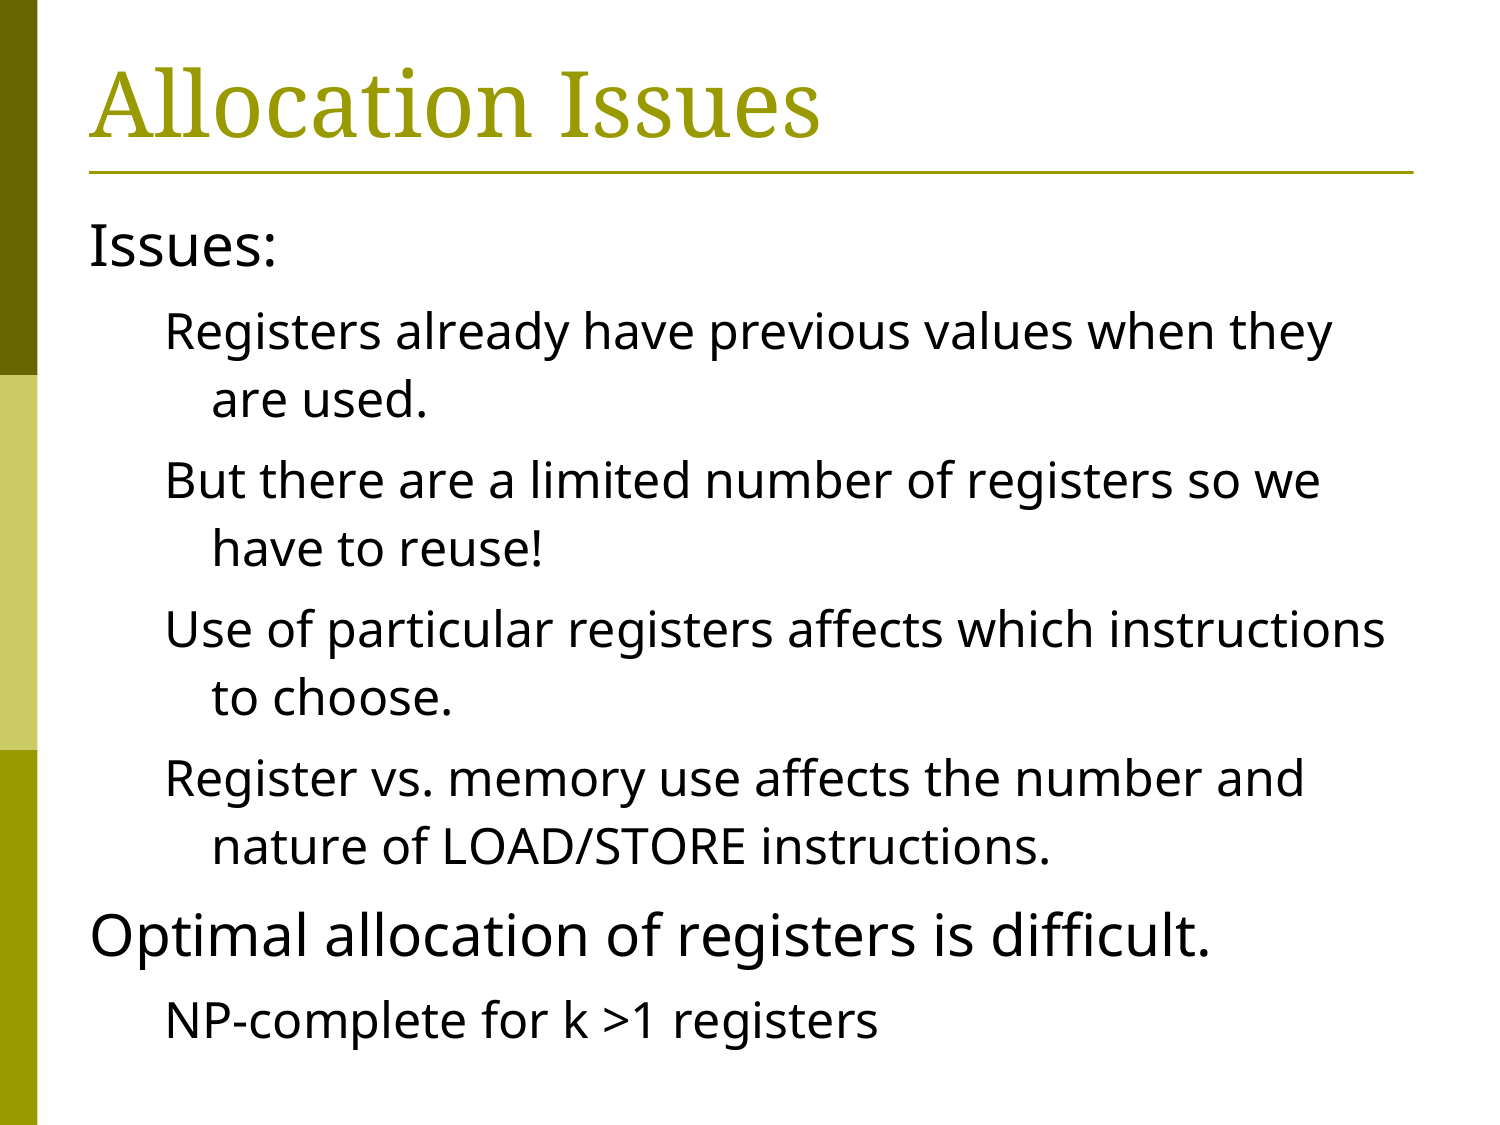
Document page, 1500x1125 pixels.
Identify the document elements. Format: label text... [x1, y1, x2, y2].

list Issues: Registers already have previous values when they are used. But there are a limited number of registers so we have to reuse! Use of particular registers affects which instructions to choose. Register vs. memory use affects the number and nature of LOAD/STORE instructions. Optimal allocation of registers is difficult. NP-complete for k >1 registers [75, 196, 1426, 1006]
title Allocation Issues [75, 45, 1426, 173]
